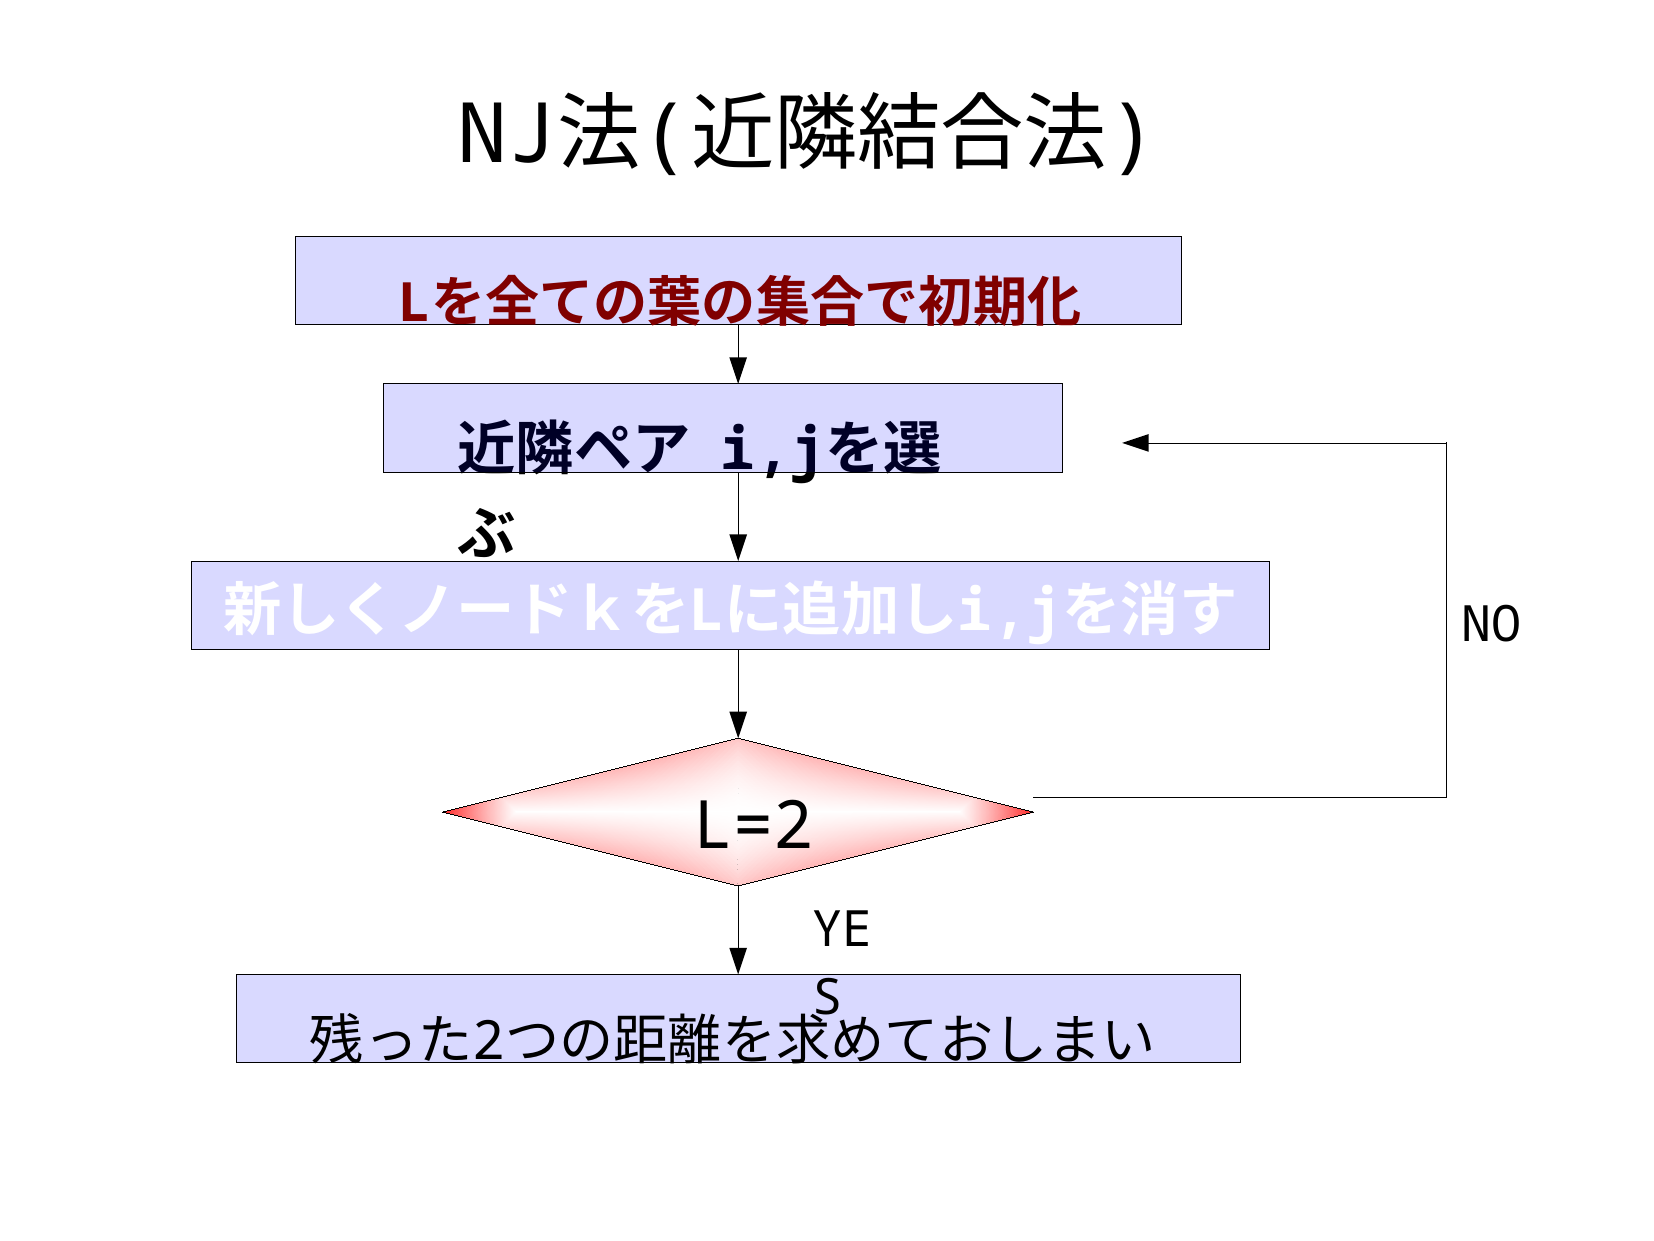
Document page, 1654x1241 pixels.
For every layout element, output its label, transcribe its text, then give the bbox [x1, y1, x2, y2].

text_box YES [797, 885, 916, 955]
text_box [295, 236, 1182, 325]
text_box [383, 383, 1063, 473]
text_box NO [1447, 581, 1565, 650]
text_box [236, 974, 1241, 1063]
text_box [442, 738, 1034, 886]
text_box Lを全ての葉の集合で初期化 [383, 251, 1270, 325]
text_box NJ法(近隣結合法) [442, 59, 1241, 164]
text_box 残った2つの距離を求めておしまい [295, 989, 1182, 1063]
text_box 新しくノードｋをLに追加しi,jを消す [191, 561, 1270, 650]
text_box L=2 [679, 769, 857, 857]
